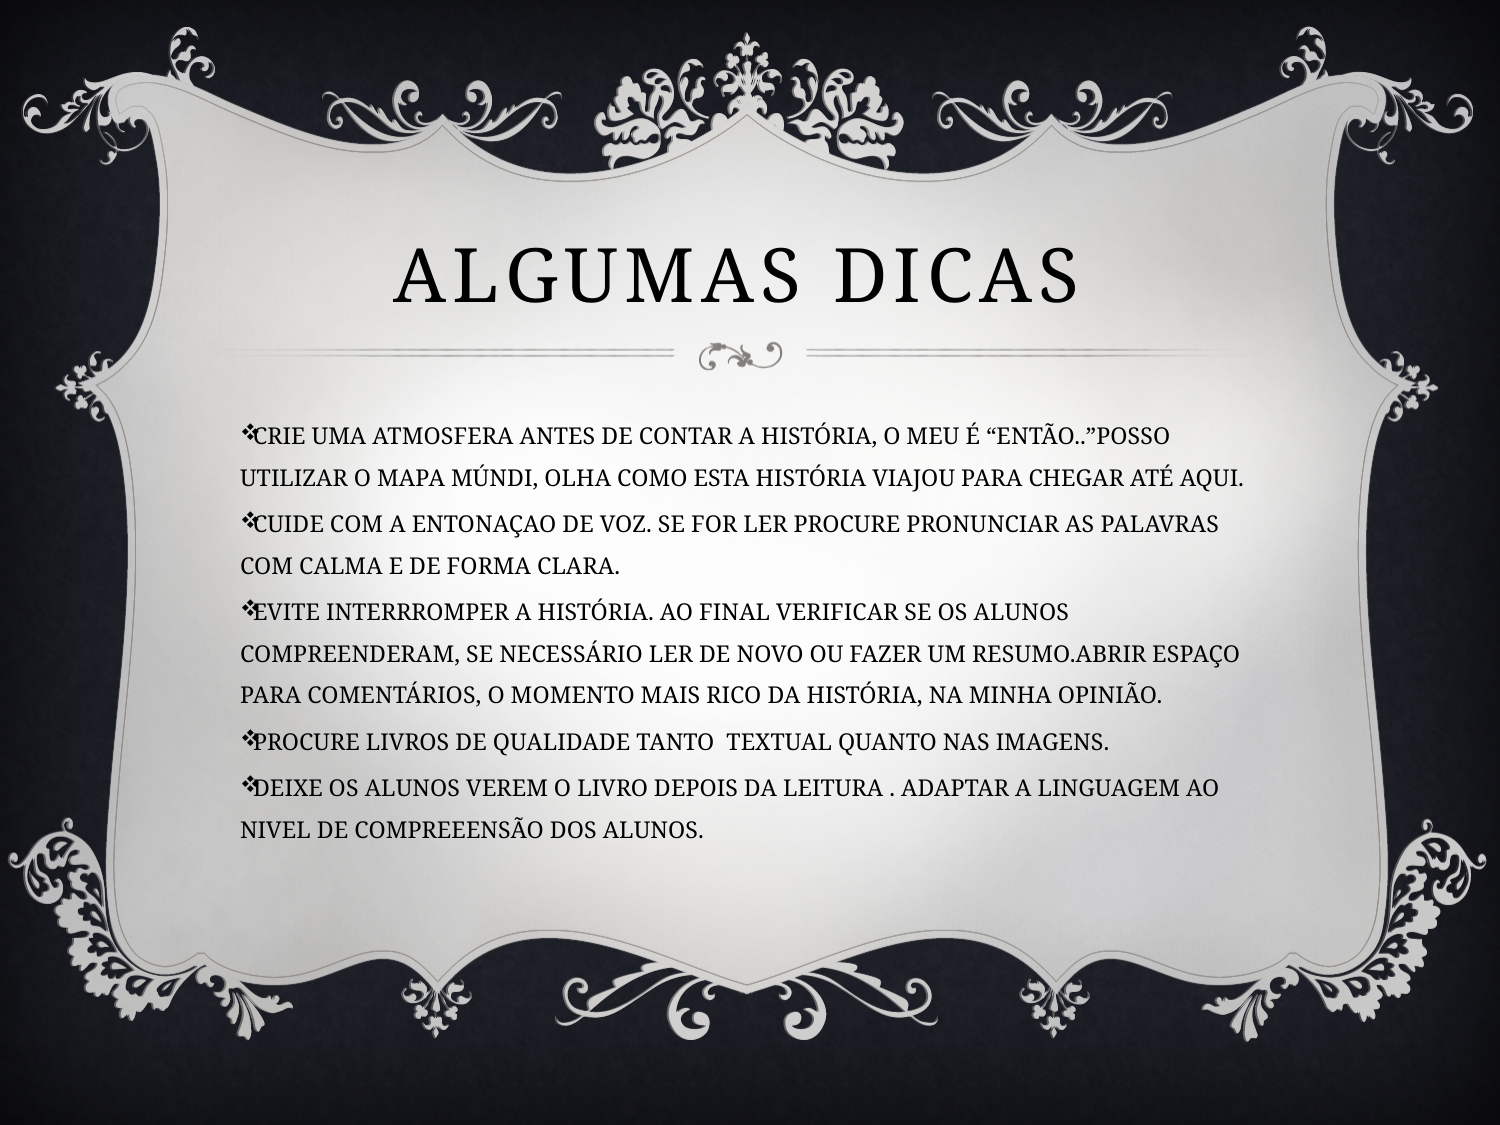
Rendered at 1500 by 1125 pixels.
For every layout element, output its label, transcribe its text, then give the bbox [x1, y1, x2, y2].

picture [0, 0, 1500, 1125]
title ALGUMAS DICAS [225, 212, 1275, 325]
list CRIE UMA ATMOSFERA ANTES DE CONTAR A HISTÓRIA, O MEU É “ENTÃO..”POSSO UTILIZAR O MAPA MÚNDI, OLHA COMO ESTA HISTÓRIA VIAJOU PARA CHEGAR ATÉ AQUI. CUIDE COM A ENTONAÇAO DE VOZ. SE FOR LER PROCURE PRONUNCIAR AS PALAVRAS COM CALMA E DE FORMA CLARA. EVITE INTERRROMPER A HISTÓRIA. AO FINAL VERIFICAR SE OS ALUNOS COMPREENDERAM, SE NECESSÁRIO LER DE NOVO OU FAZER UM RESUMO.ABRIR ESPAÇO PARA COMENTÁRIOS, O MOMENTO MAIS RICO DA HISTÓRIA, NA MINHA OPINIÃO. PROCURE LIVROS DE QUALIDADE TANTO TEXTUAL QUANTO NAS IMAGENS. DEIXE OS ALUNOS VEREM O LIVRO DEPOIS DA LEITURA . ADAPTAR A LINGUAGEM AO NIVEL DE COMPREEENSÃO DOS ALUNOS. [225, 399, 1275, 900]
